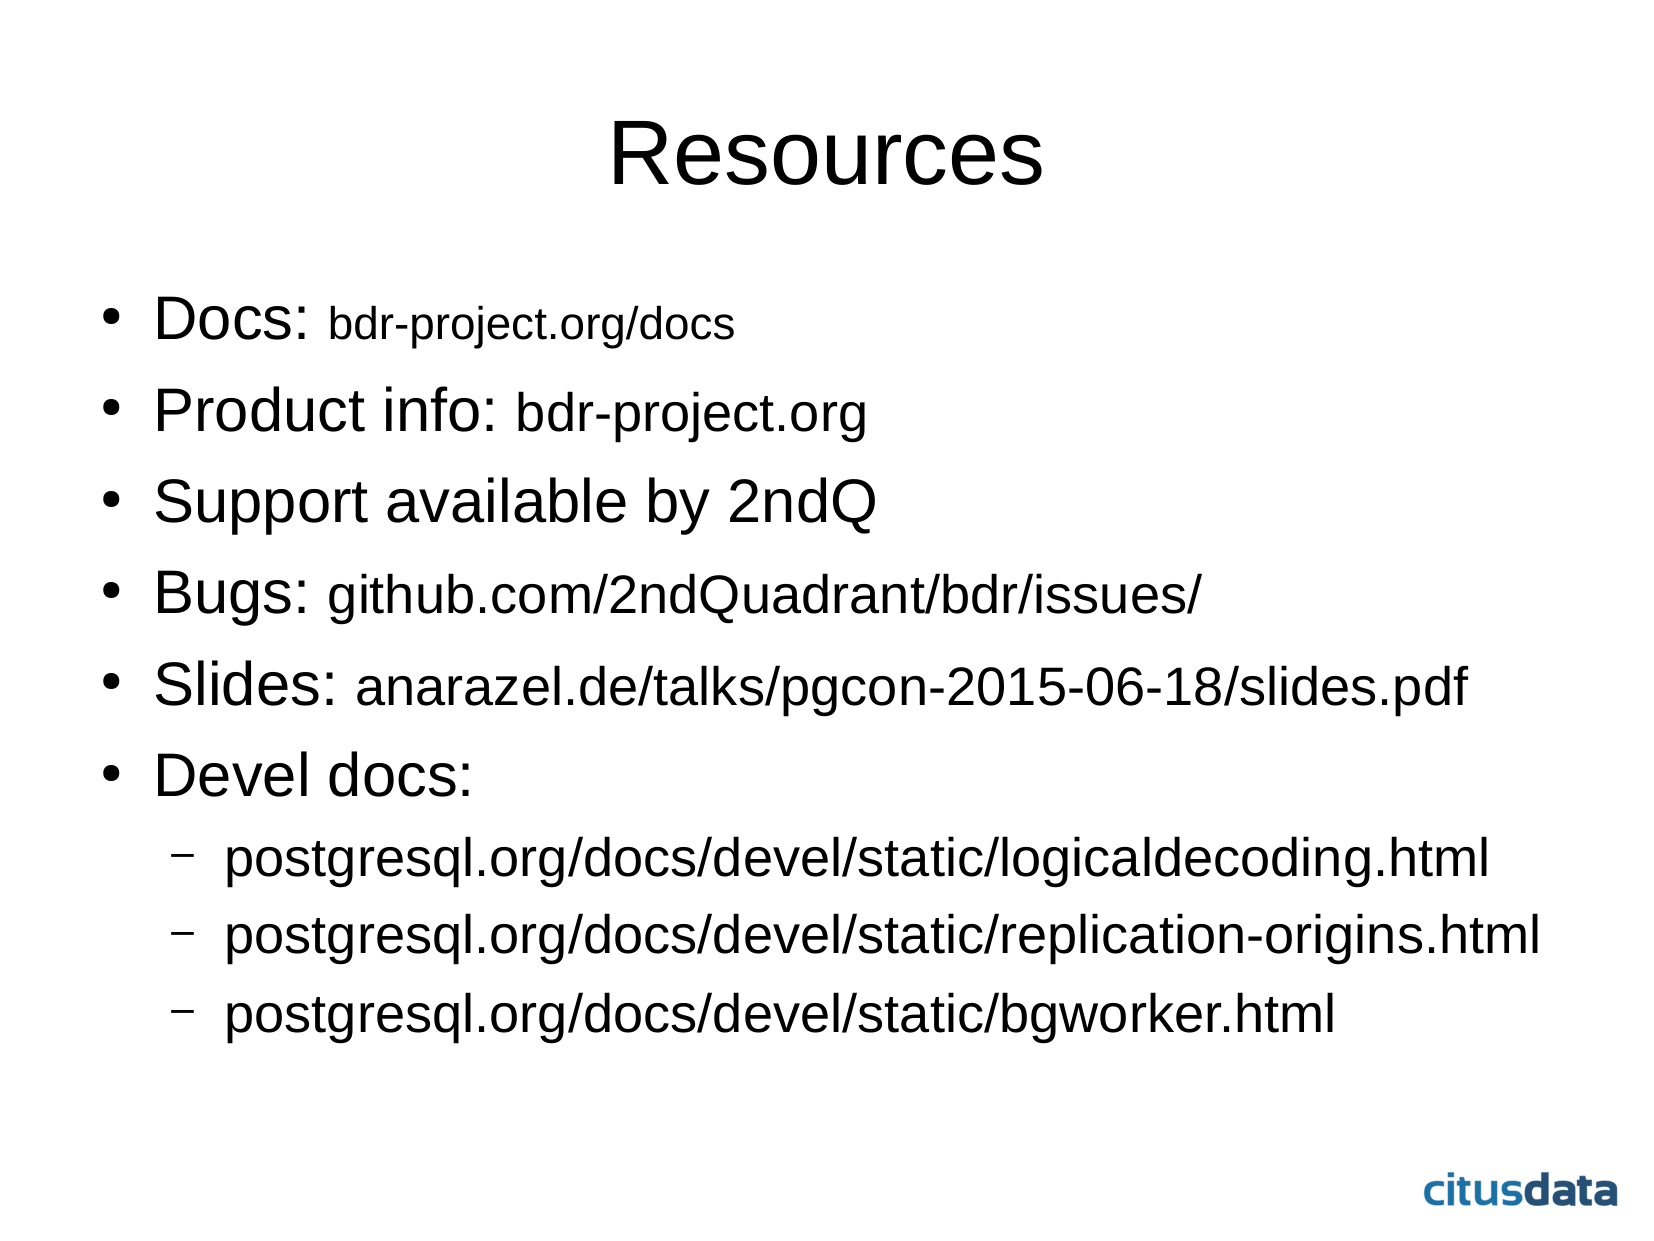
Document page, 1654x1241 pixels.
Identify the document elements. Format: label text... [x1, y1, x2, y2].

picture [1420, 1167, 1622, 1209]
list Docs: bdr-project.org/docs Product info: bdr-project.org Support available by 2ndQ Bugs: github.com/2ndQuadrant/bdr/issues/ Slides: anarazel.de/talks/pgcon-2015-06-18/slides.pdf Devel docs: postgresql.org/docs/devel/static/logicaldecoding.html postgresql.org/docs/devel/static/replication-origins.html postgresql.org/docs/devel/static/bgworker.html [82, 290, 1571, 1096]
title Resources [82, 49, 1571, 257]
